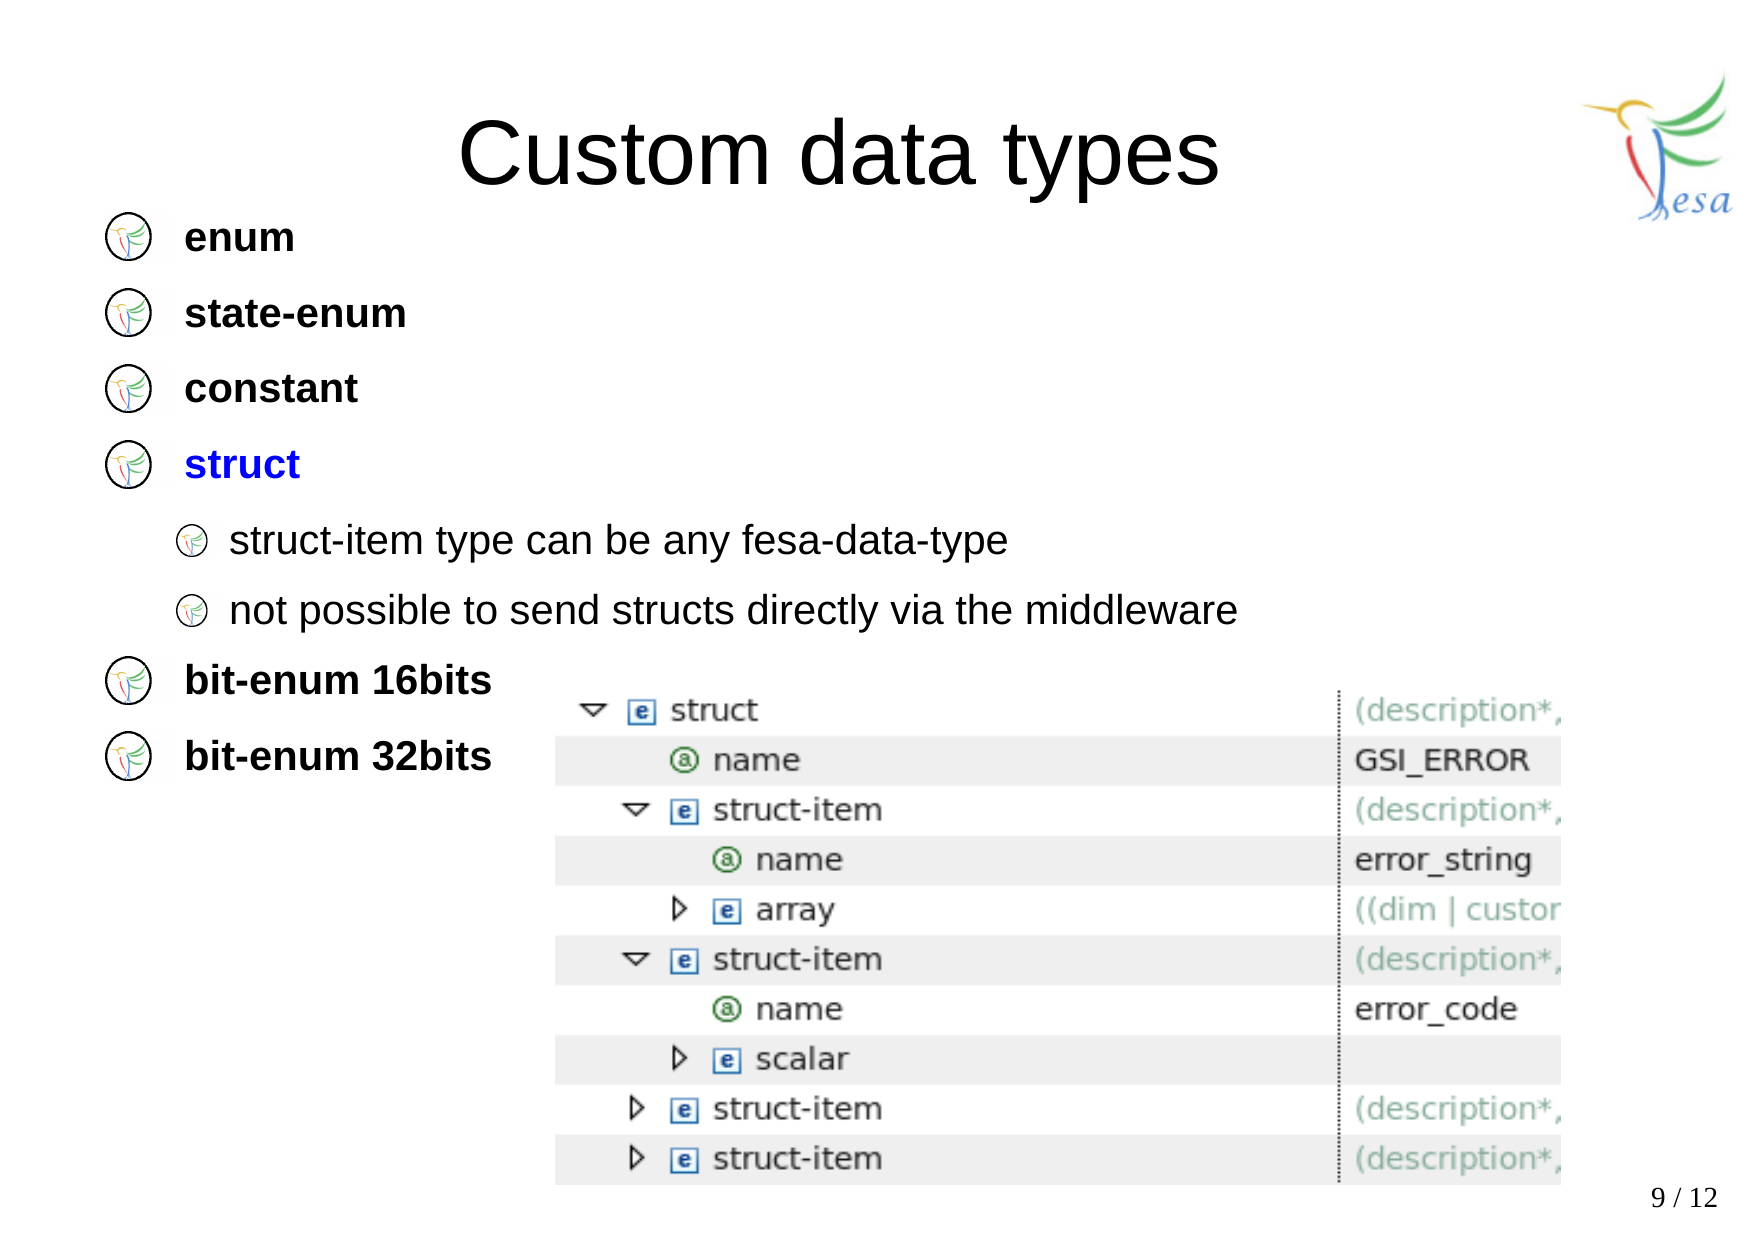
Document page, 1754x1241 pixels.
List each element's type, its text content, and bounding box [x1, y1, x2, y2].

list enum state-enum constant struct struct-item type can be any fesa-data-type not possible to send structs directly via the middleware bit-enum 16bits bit-enum 32bits [87, 213, 1636, 1201]
picture [1590, 64, 1736, 222]
picture [555, 689, 1561, 1186]
title Custom data types [90, 49, 1590, 213]
